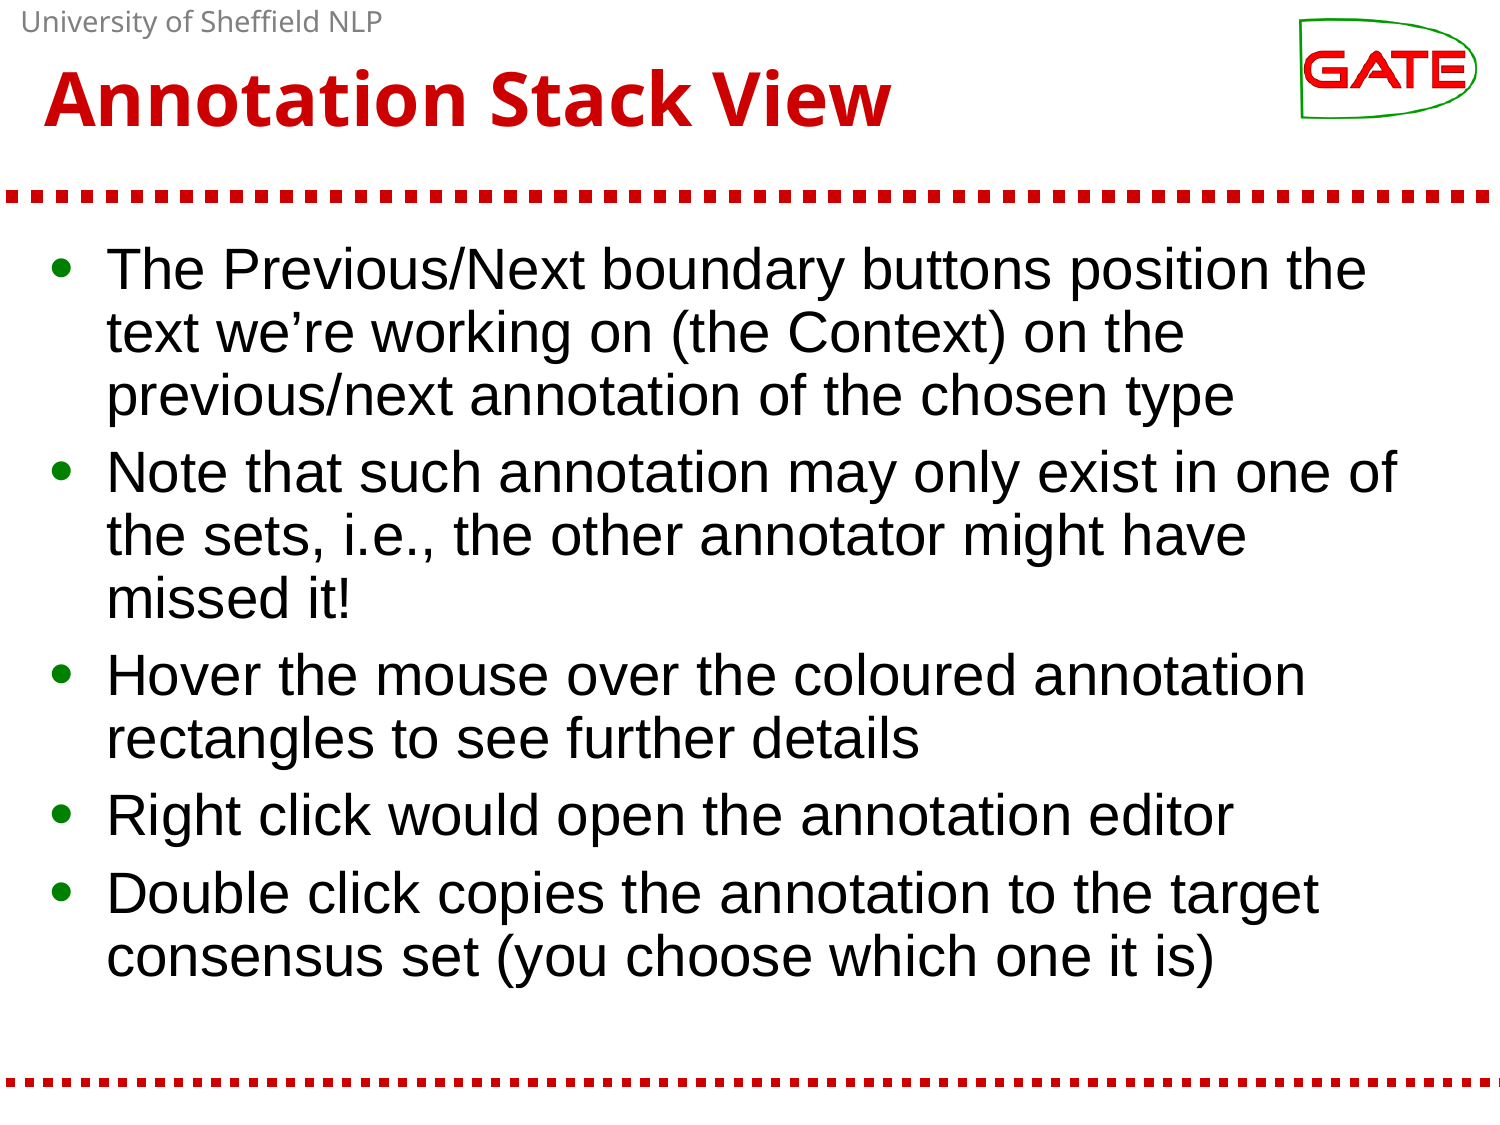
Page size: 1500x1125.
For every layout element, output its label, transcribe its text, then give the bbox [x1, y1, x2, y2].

picture [1299, 18, 1477, 119]
list The Previous/Next boundary buttons position the text we’re working on (the Context) on the previous/next annotation of the chosen type Note that such annotation may only exist in one of the sets, i.e., the other annotator might have missed it! Hover the mouse over the coloured annotation rectangles to see further details Right click would open the annotation editor Double click copies the annotation to the target consensus set (you choose which one it is) [35, 231, 1465, 1059]
title Annotation Stack View [29, 42, 1188, 149]
